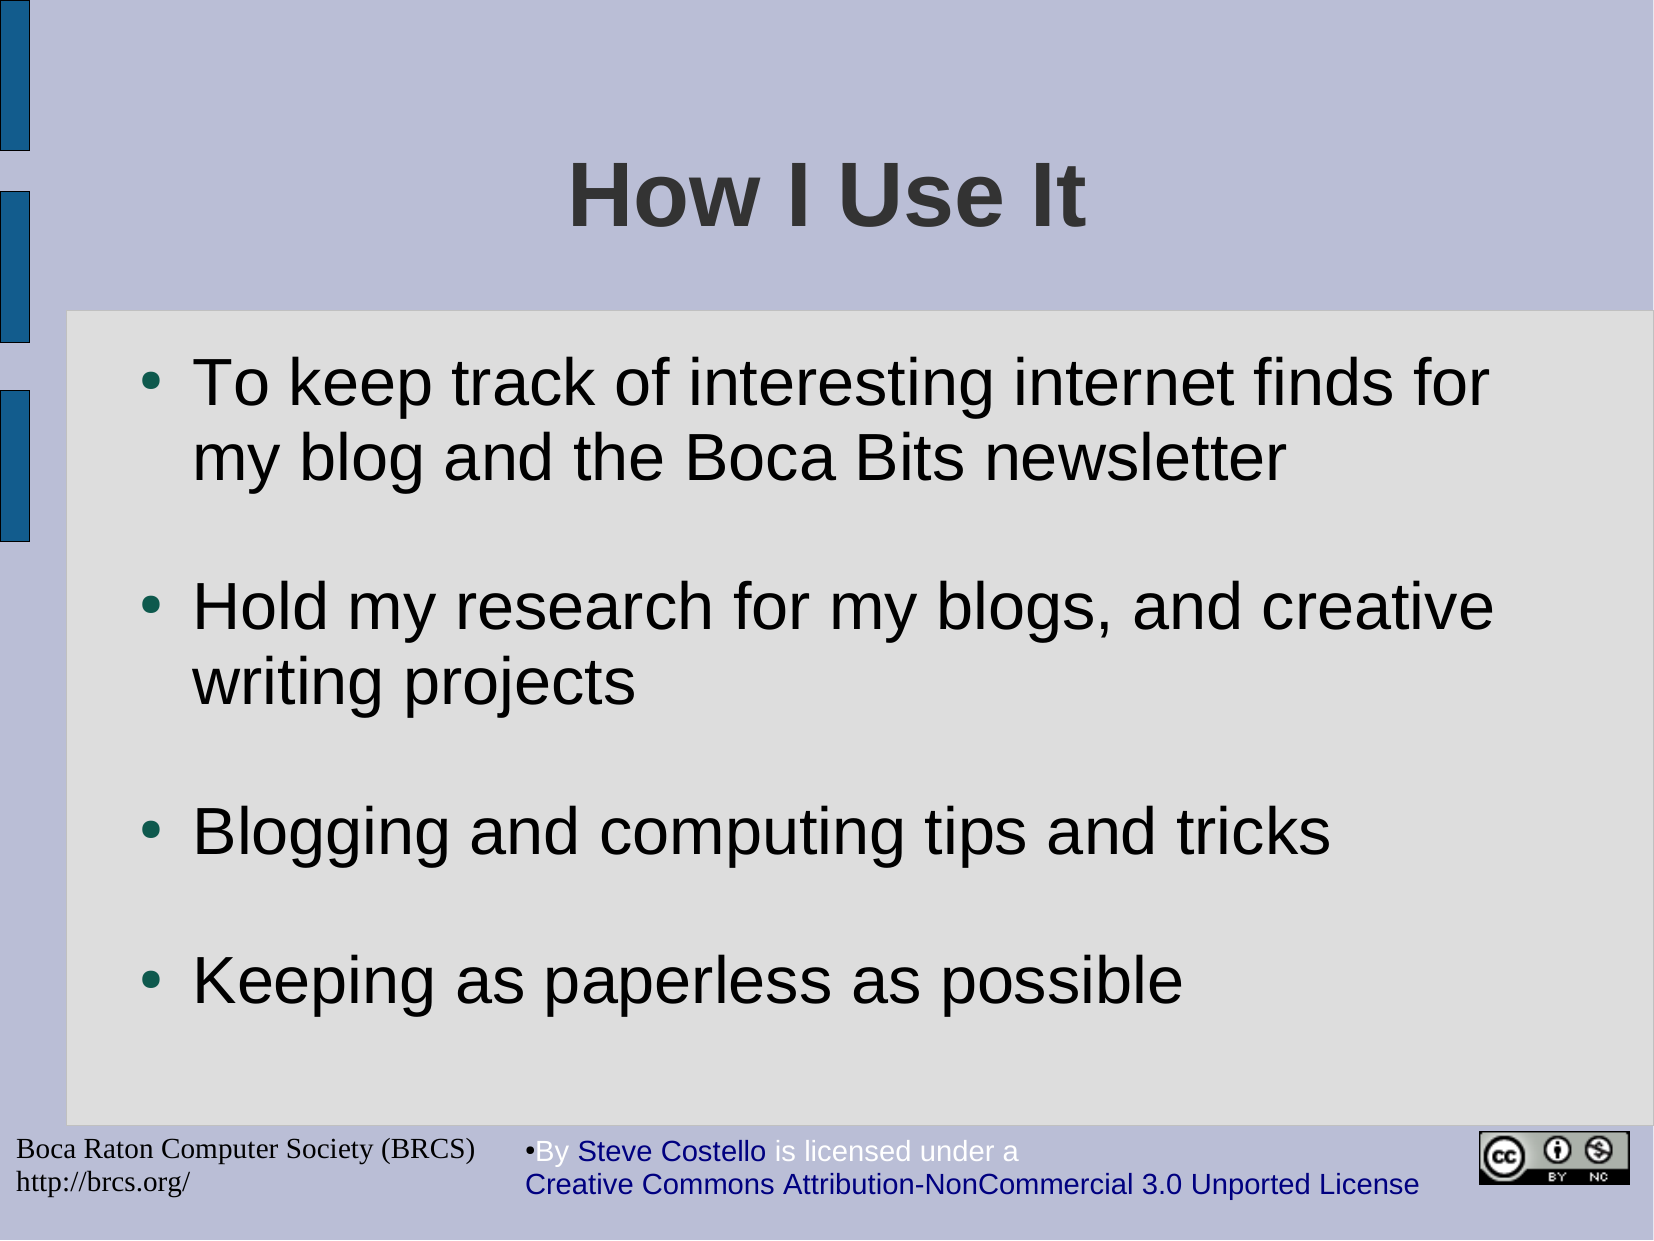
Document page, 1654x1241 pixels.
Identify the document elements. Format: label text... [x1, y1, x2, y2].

title How I Use It [121, 91, 1534, 299]
picture [1479, 1131, 1630, 1185]
list To keep track of interesting internet finds for my blog and the Boca Bits newsletter Hold my research for my blogs, and creative writing projects Blogging and computing tips and tricks Keeping as paperless as possible [121, 344, 1534, 1065]
